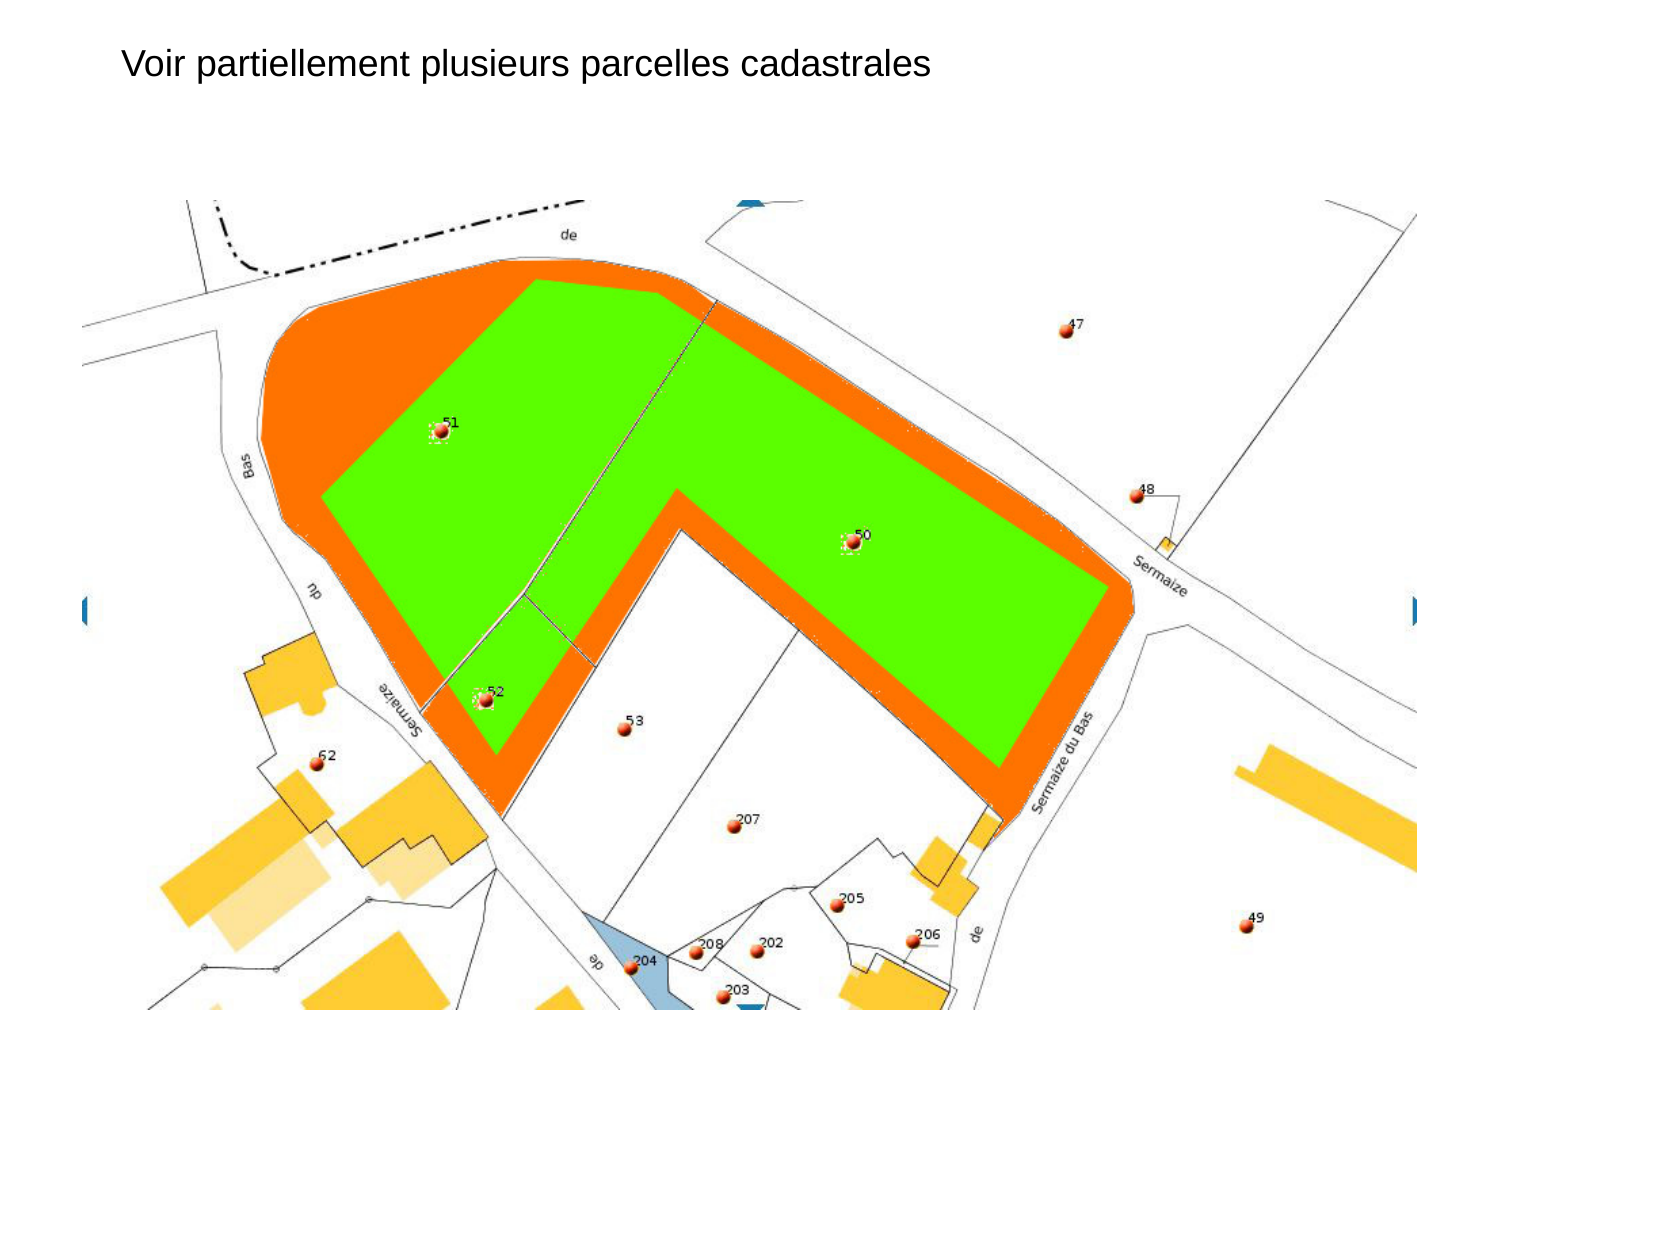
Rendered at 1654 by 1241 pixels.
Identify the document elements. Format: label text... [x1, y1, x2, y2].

text_box Voir partiellement plusieurs parcelles cadastrales [106, 35, 1595, 93]
picture [82, 200, 1417, 1010]
